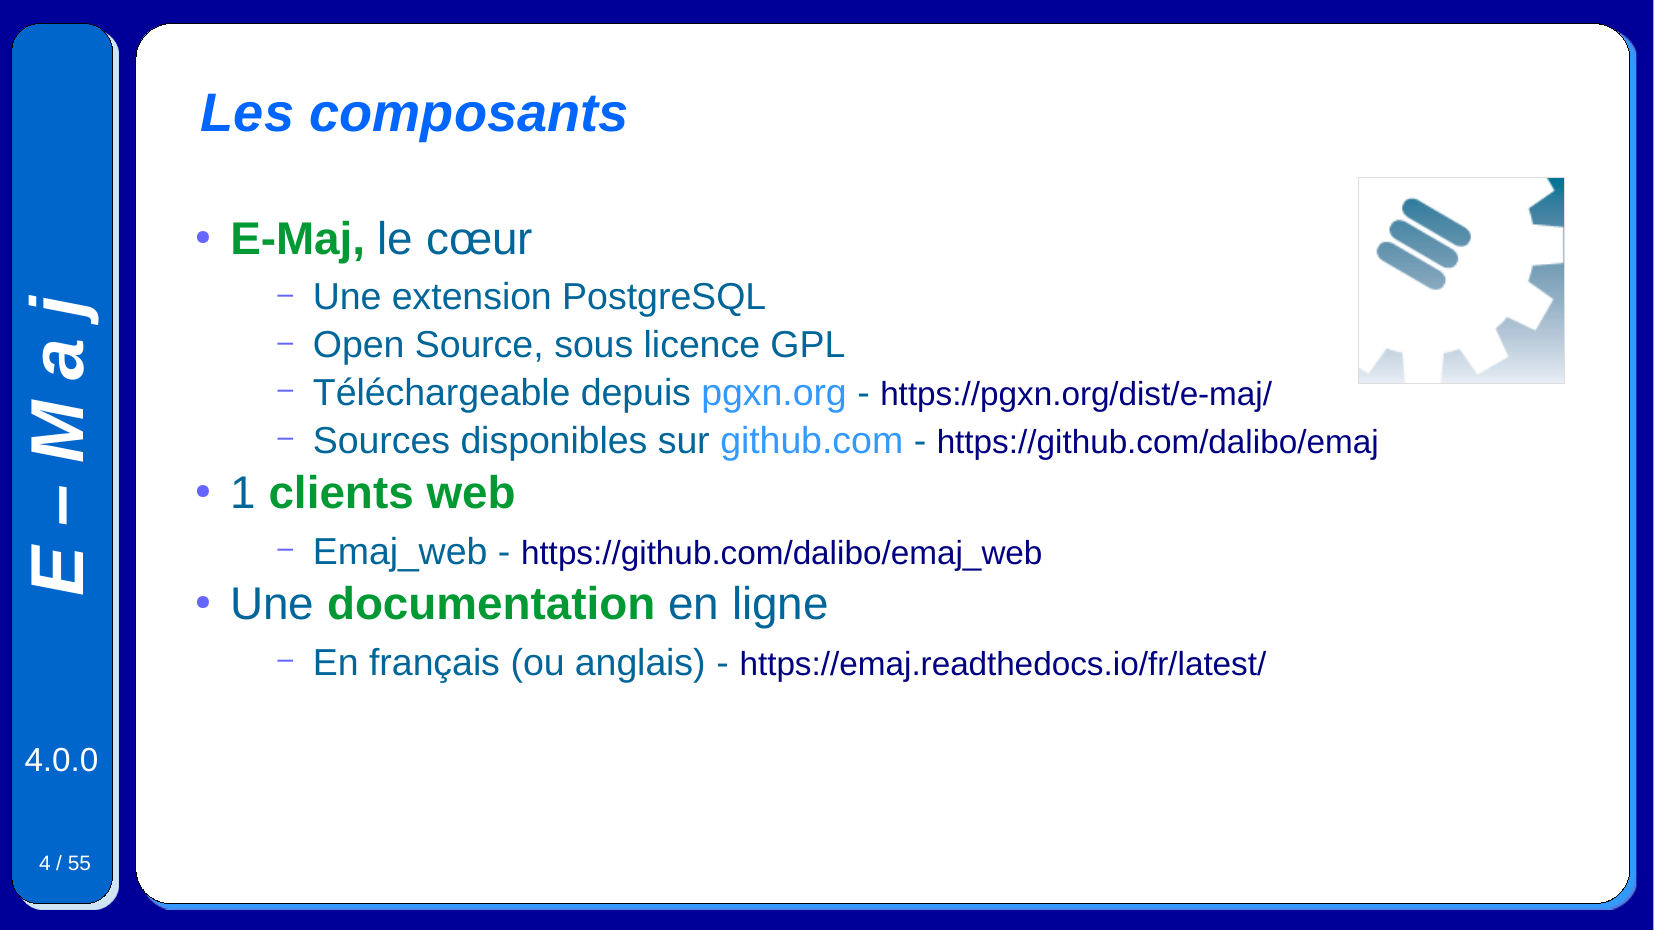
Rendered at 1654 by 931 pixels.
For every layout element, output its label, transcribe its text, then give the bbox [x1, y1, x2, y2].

picture [1358, 177, 1565, 384]
title Les composants [200, 34, 1575, 191]
list E-Maj, le cœur Une extension PostgreSQL Open Source, sous licence GPL Téléchargeable depuis pgxn.org - https://pgxn.org/dist/e-maj/ Sources disponibles sur github.com - https://github.com/dalibo/emaj 1 clients web Emaj_web - https://github.com/dalibo/emaj_web Une documentation en ligne En français (ou anglais) - https://emaj.readthedocs.io/fr/latest/ [177, 212, 1587, 804]
